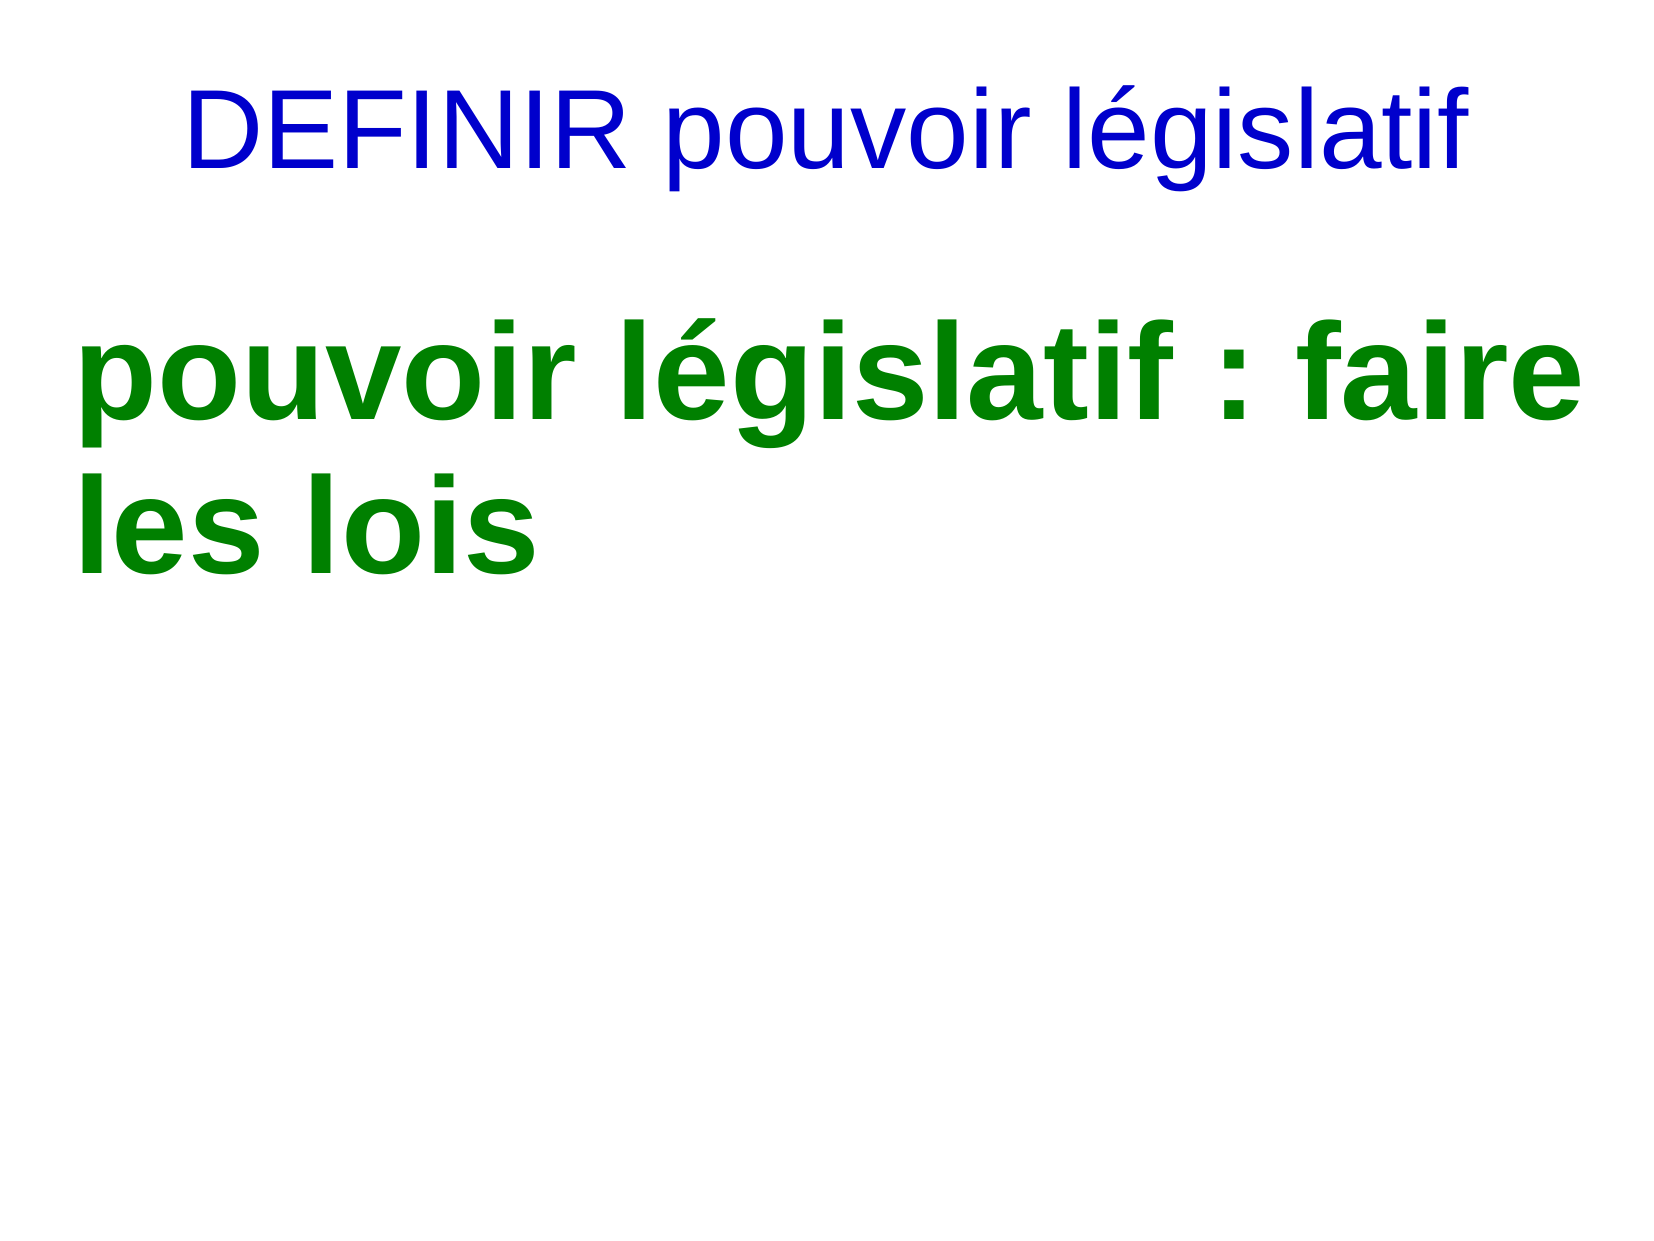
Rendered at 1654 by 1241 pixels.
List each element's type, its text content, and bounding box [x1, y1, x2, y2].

text_box DEFINIR pouvoir législatif [59, 59, 1625, 200]
text_box pouvoir législatif : faire les lois [59, 287, 1625, 768]
